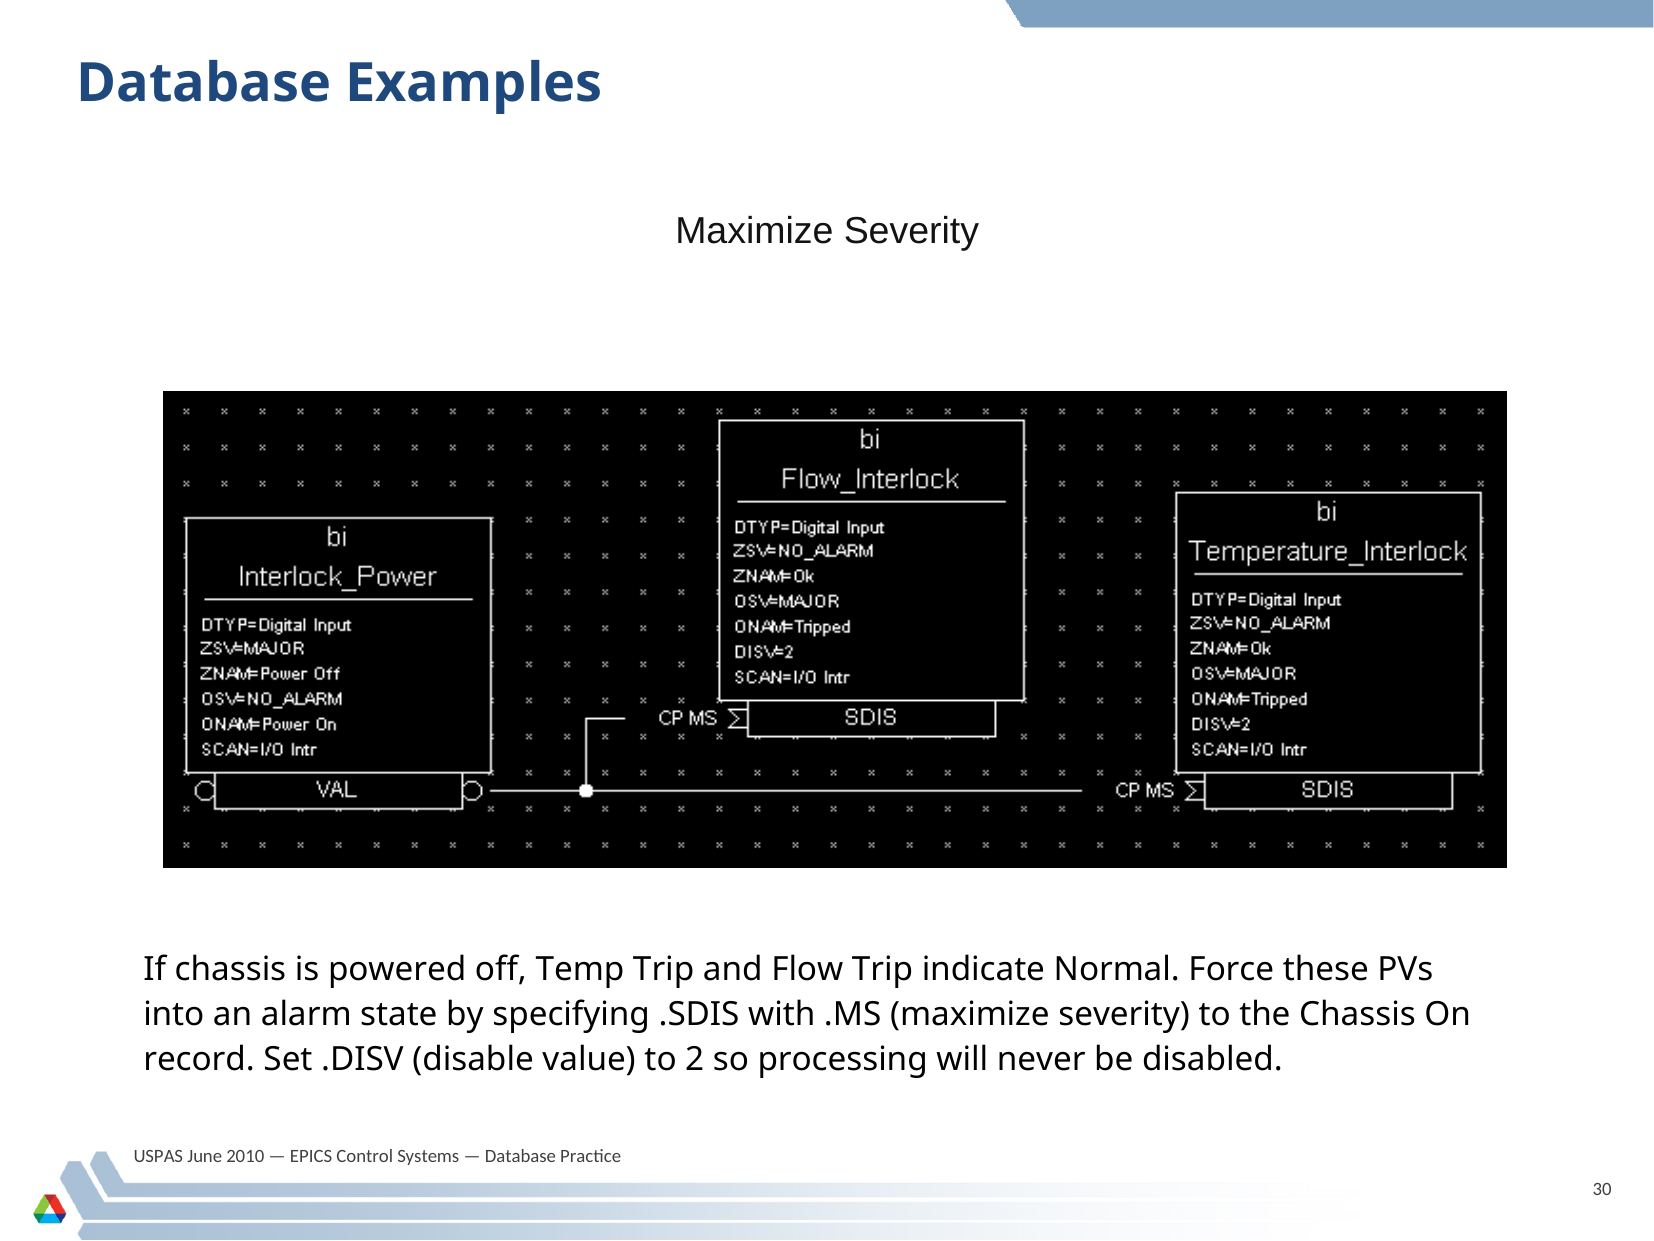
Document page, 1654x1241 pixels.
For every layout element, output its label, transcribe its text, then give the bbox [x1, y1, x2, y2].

picture [0, 0, 1654, 29]
picture [163, 391, 1507, 868]
title Database Examples [61, 51, 1500, 123]
picture [0, 1143, 1654, 1240]
text_box If chassis is powered off, Temp Trip and Flow Trip indicate Normal. Force these PVs into an alarm state by specifying .SDIS with .MS (maximize severity) to the Chassis On record. Set .DISV (disable value) to 2 so processing will never be disabled. [128, 936, 1507, 1089]
text_box Maximize Severity [73, 201, 1582, 260]
